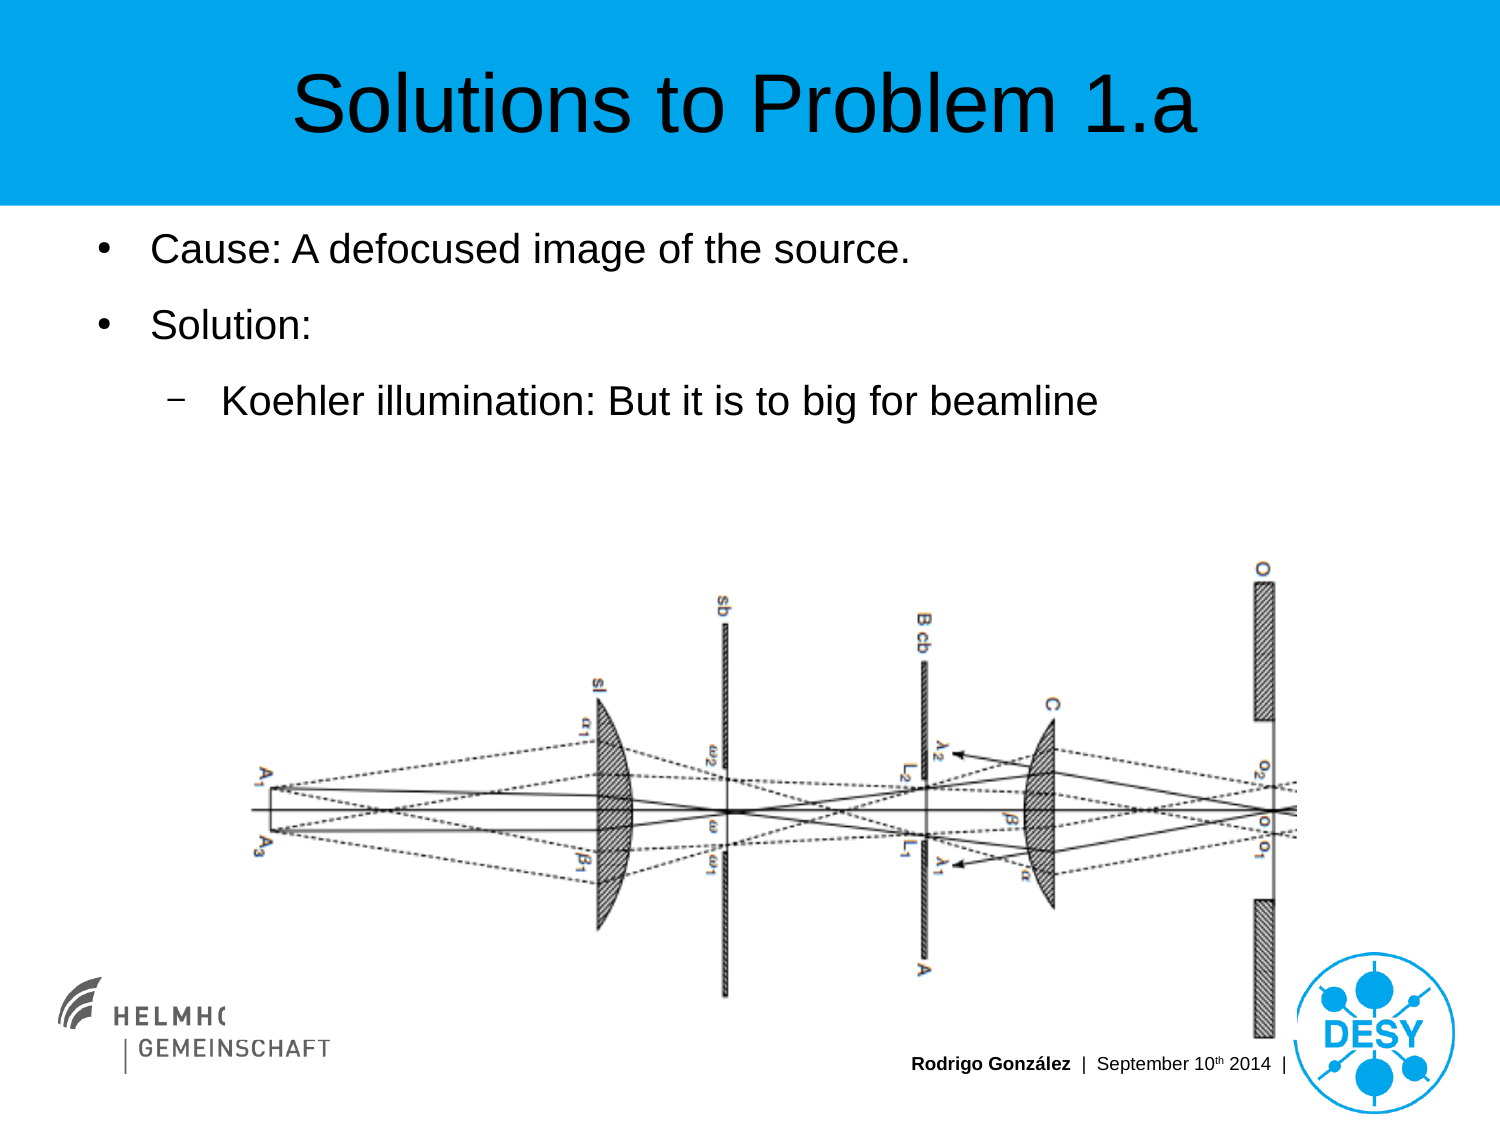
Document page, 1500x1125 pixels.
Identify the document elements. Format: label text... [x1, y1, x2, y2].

title Solutions to Problem 1.a [46, 0, 1444, 208]
picture [58, 542, 1452, 1114]
picture [1391, 948, 1466, 1114]
list Cause: A defocused image of the source. Solution: Koehler illumination: But it is to big for beamline [79, 226, 1430, 969]
